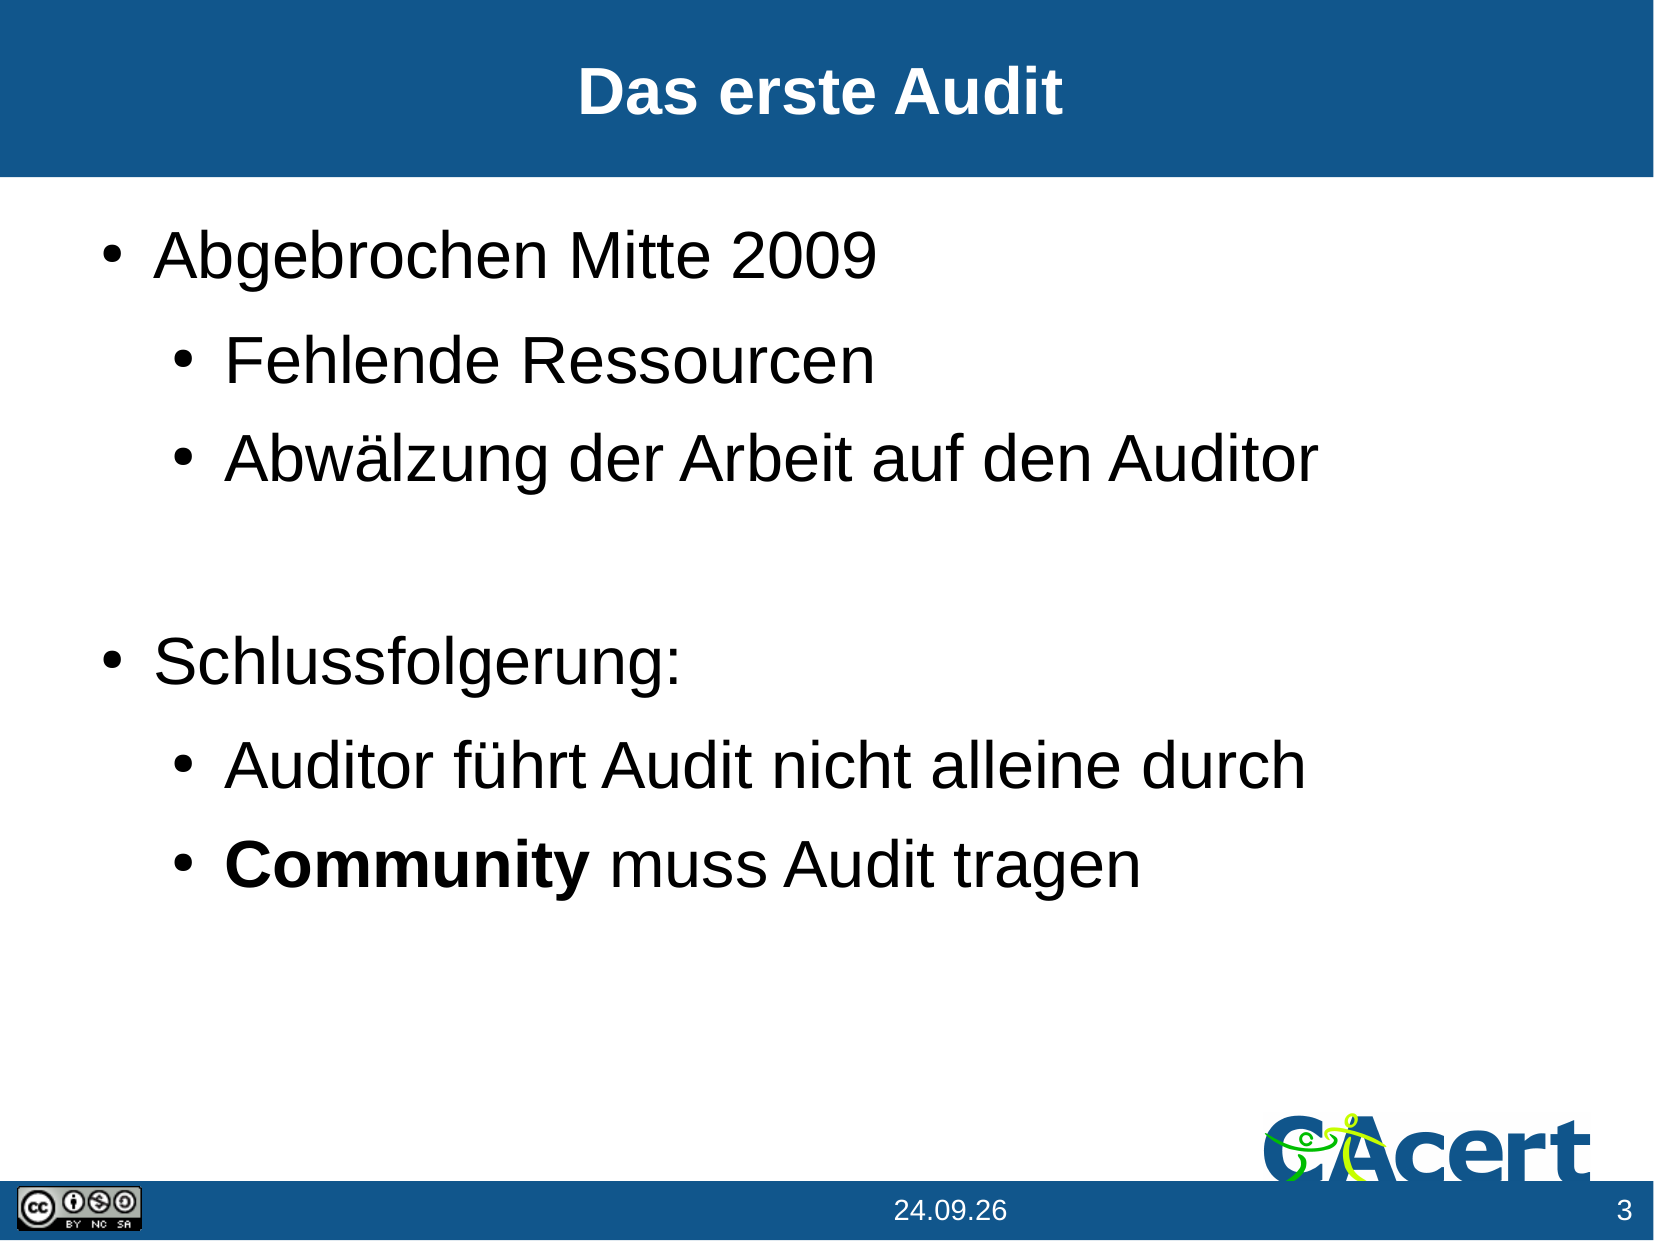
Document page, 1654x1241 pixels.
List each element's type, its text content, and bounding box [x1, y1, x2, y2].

picture [1263, 1112, 1591, 1181]
list Abgebrochen Mitte 2009 Fehlende Ressourcen Abwälzung der Arbeit auf den Auditor Schlussfolgerung: Auditor führt Audit nicht alleine durch Community muss Audit tragen [82, 218, 1571, 1091]
picture [17, 1186, 142, 1231]
title Das erste Audit [76, 17, 1565, 166]
